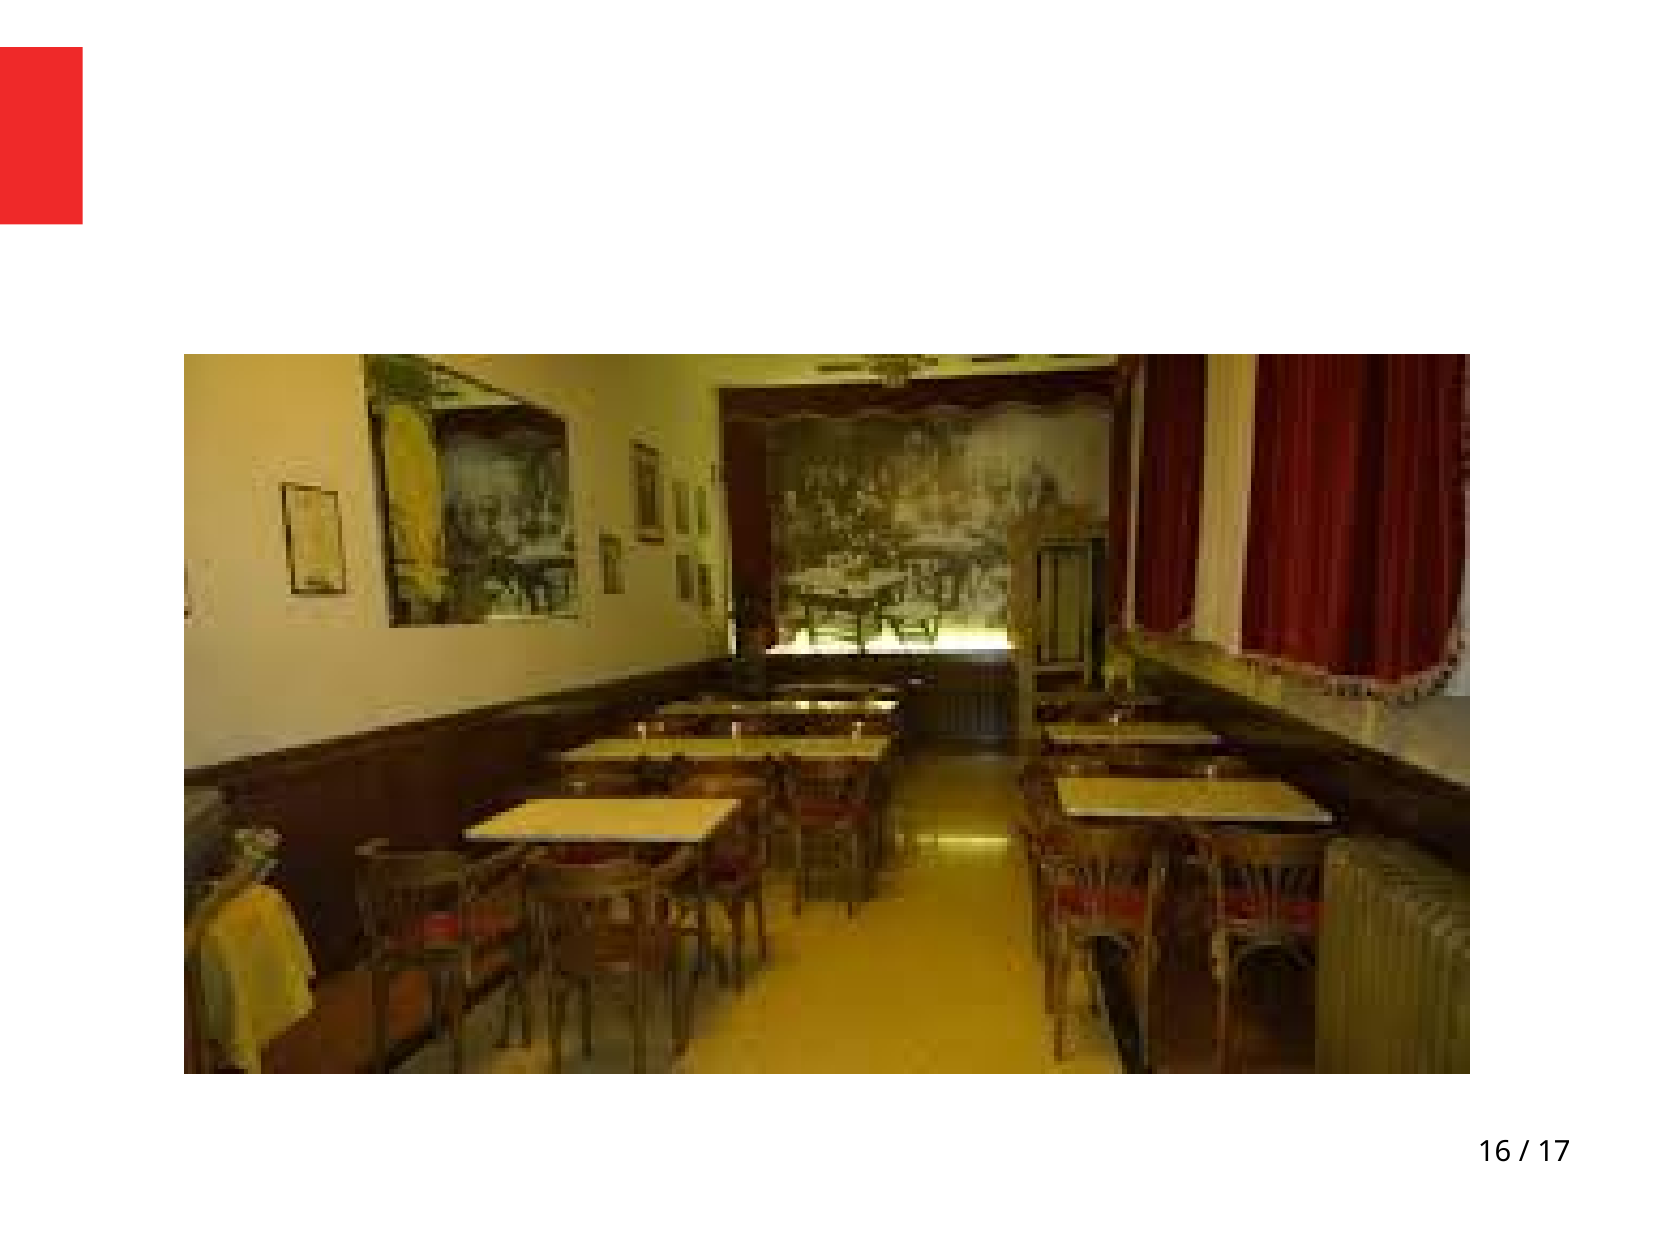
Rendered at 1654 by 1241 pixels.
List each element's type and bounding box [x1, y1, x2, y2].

picture [184, 354, 1470, 1074]
